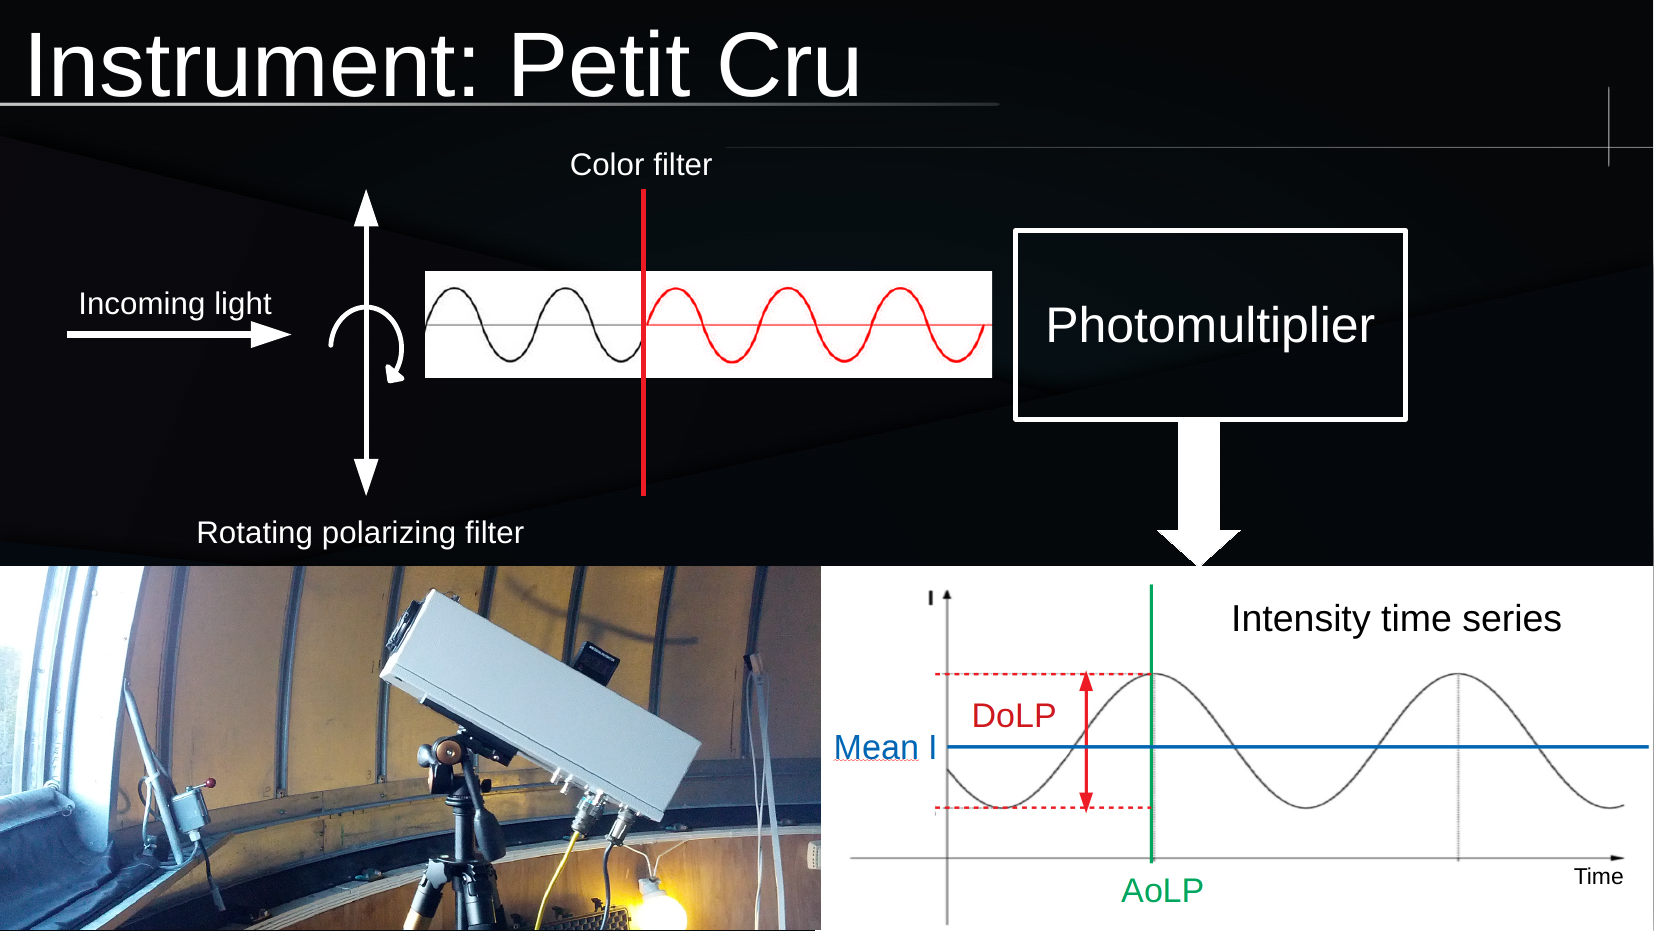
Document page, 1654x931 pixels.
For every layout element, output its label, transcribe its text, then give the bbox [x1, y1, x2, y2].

picture [0, 0, 1654, 931]
text_box Color filter [555, 140, 734, 190]
text_box Photomultiplier [1015, 230, 1406, 420]
text_box [1157, 419, 1241, 566]
text_box Incoming light [63, 279, 308, 331]
text_box Intensity time series [1216, 590, 1619, 690]
text_box Rotating polarizing filter [181, 507, 591, 566]
text_box [330, 307, 403, 381]
text_box Time [1559, 856, 1639, 897]
title Instrument: Petit Cru [23, 11, 1589, 119]
